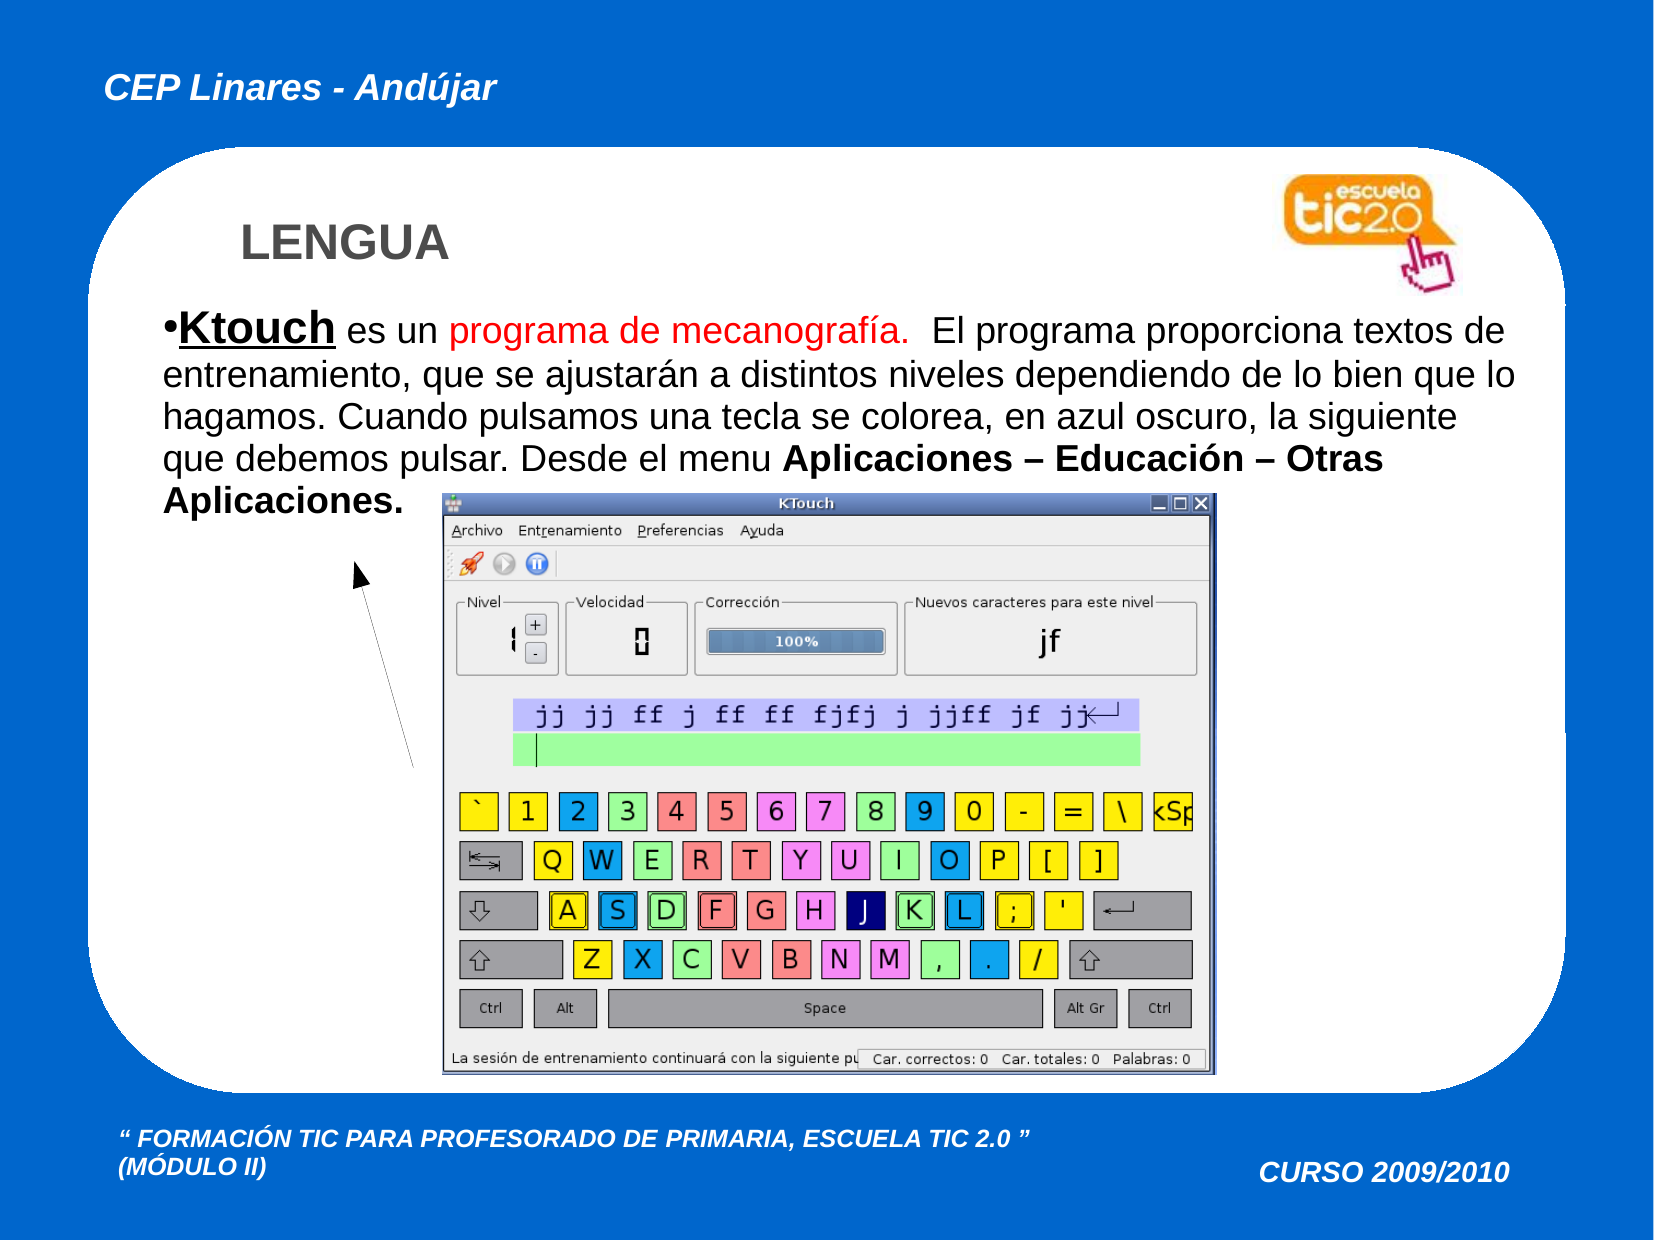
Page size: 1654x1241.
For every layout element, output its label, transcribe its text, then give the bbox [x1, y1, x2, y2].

text_box LENGUA [225, 206, 532, 279]
picture [442, 493, 1217, 1075]
text_box Ktouch es un programa de mecanografía. El programa proporciona textos de entrenamiento, que se ajustarán a distintos niveles dependiendo de lo bien que lo hagamos. Cuando pulsamos una tecla se colorea, en azul oscuro, la siguiente que debemos pulsar. Desde el menu Aplicaciones – Educación – Otras Aplicaciones. [147, 294, 1536, 533]
picture [1272, 174, 1463, 294]
